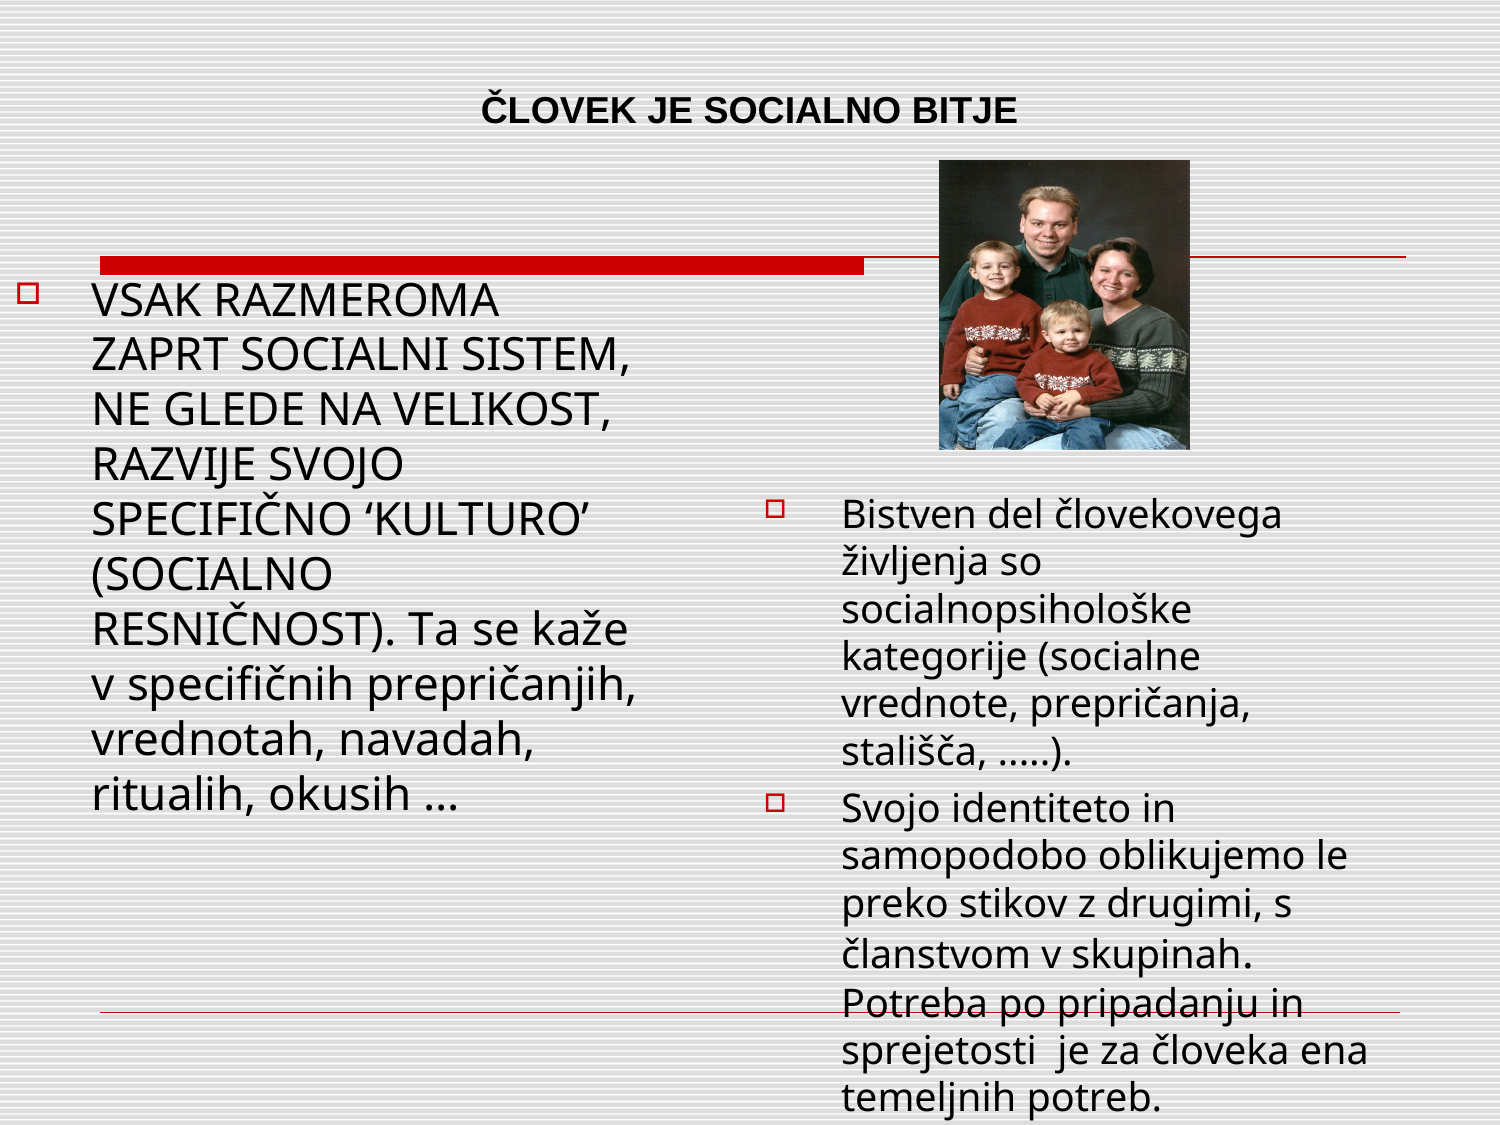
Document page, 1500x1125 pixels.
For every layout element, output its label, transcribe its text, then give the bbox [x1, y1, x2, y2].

title [94, 49, 1407, 161]
list VSAK RAZMEROMA ZAPRT SOCIALNI SISTEM, NE GLEDE NA VELIKOST, RAZVIJE SVOJO SPECIFIČNO ‘KULTURO’ (SOCIALNO RESNIČNOST). Ta se kaže v specifičnih prepričanjih, vrednotah, navadah, ritualih, okusih ... [0, 262, 663, 1006]
list Bistven del človekovega življenja so socialnopsihološke kategorije (socialne vrednote, prepričanja, stališča, .....). Svojo identiteto in samopodobo oblikujemo le preko stikov z drugimi, s članstvom v skupinah. Potreba po pripadanju in sprejetosti je za človeka ena temeljnih potreb. [749, 481, 1394, 997]
picture [0, 0, 1500, 1125]
